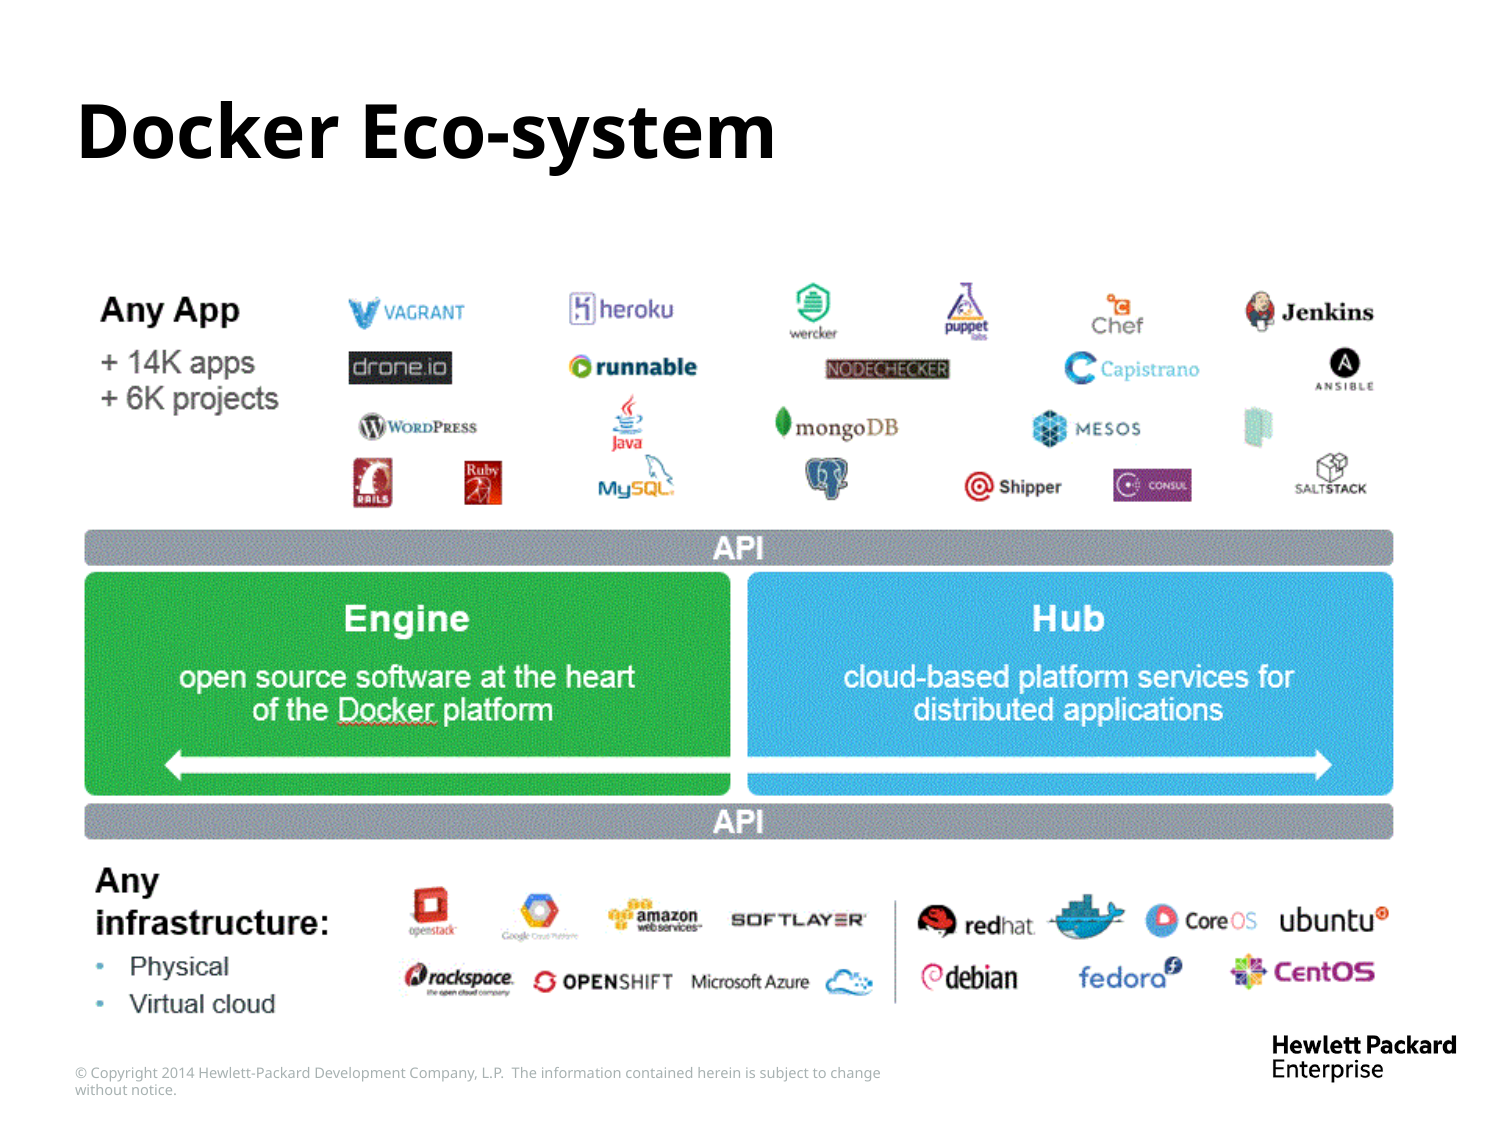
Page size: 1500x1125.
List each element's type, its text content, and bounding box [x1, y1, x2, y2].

title Docker Eco-system [75, 50, 1426, 176]
list [75, 244, 1426, 1032]
picture [63, 272, 1476, 1099]
